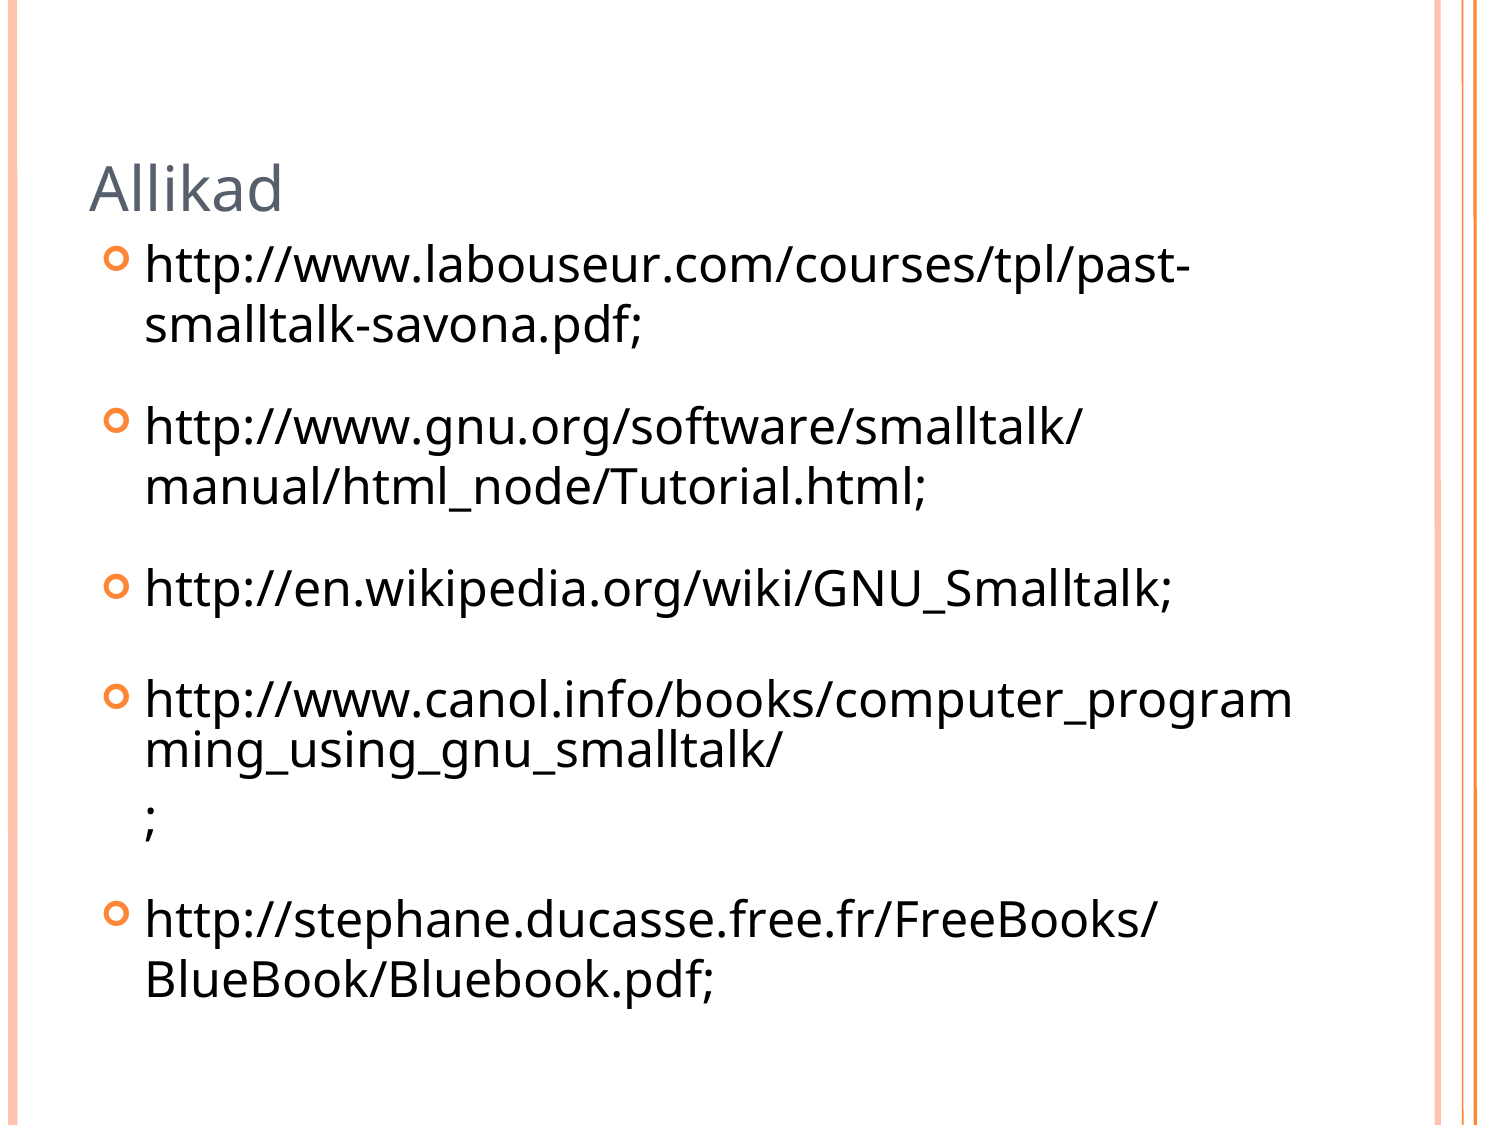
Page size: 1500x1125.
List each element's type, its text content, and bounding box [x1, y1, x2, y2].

title Allikad [75, 45, 1300, 232]
text_box http://www.labouseur.com/courses/tpl/past-smalltalk-savona.pdf; http://www.gnu.org/software/smalltalk/manual/html_node/Tutorial.html; http://en.wikipedia.org/wiki/GNU_Smalltalk; http://www.canol.info/books/computer_programming_using_gnu_smalltalk/; http://stephane.ducasse.free.fr/FreeBooks/BlueBook/Bluebook.pdf; [85, 225, 1312, 1125]
